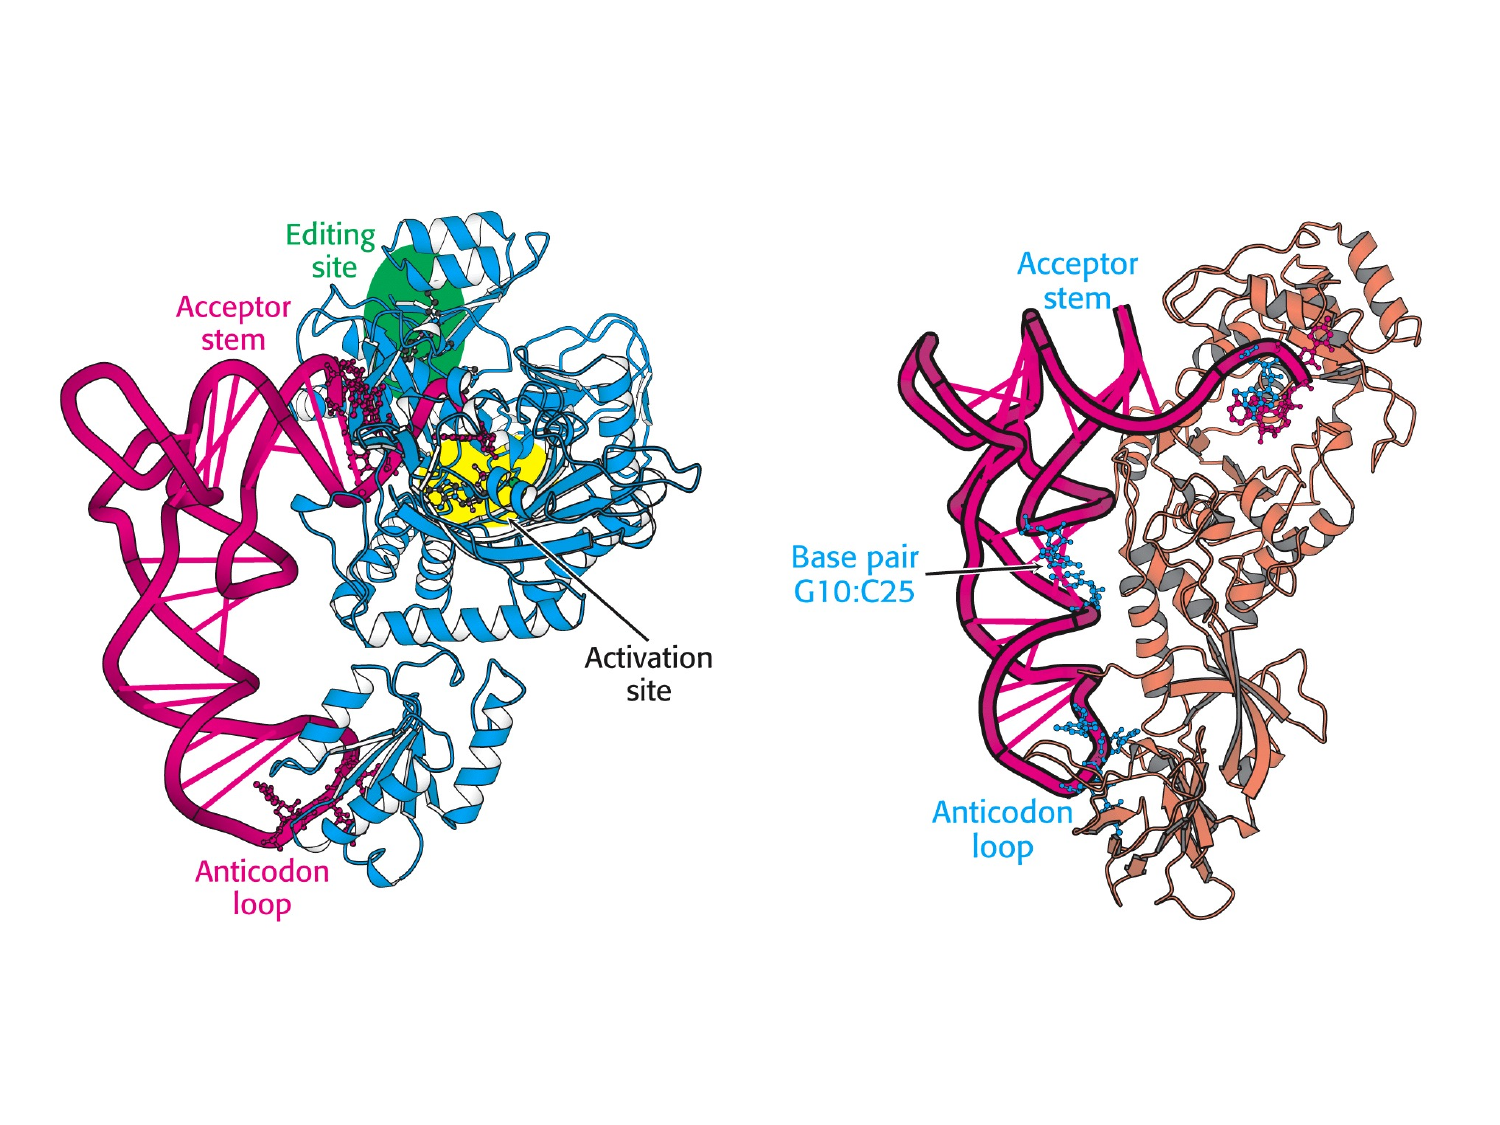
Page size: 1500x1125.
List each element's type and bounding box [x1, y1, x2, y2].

picture [775, 207, 1441, 929]
picture [41, 196, 728, 933]
